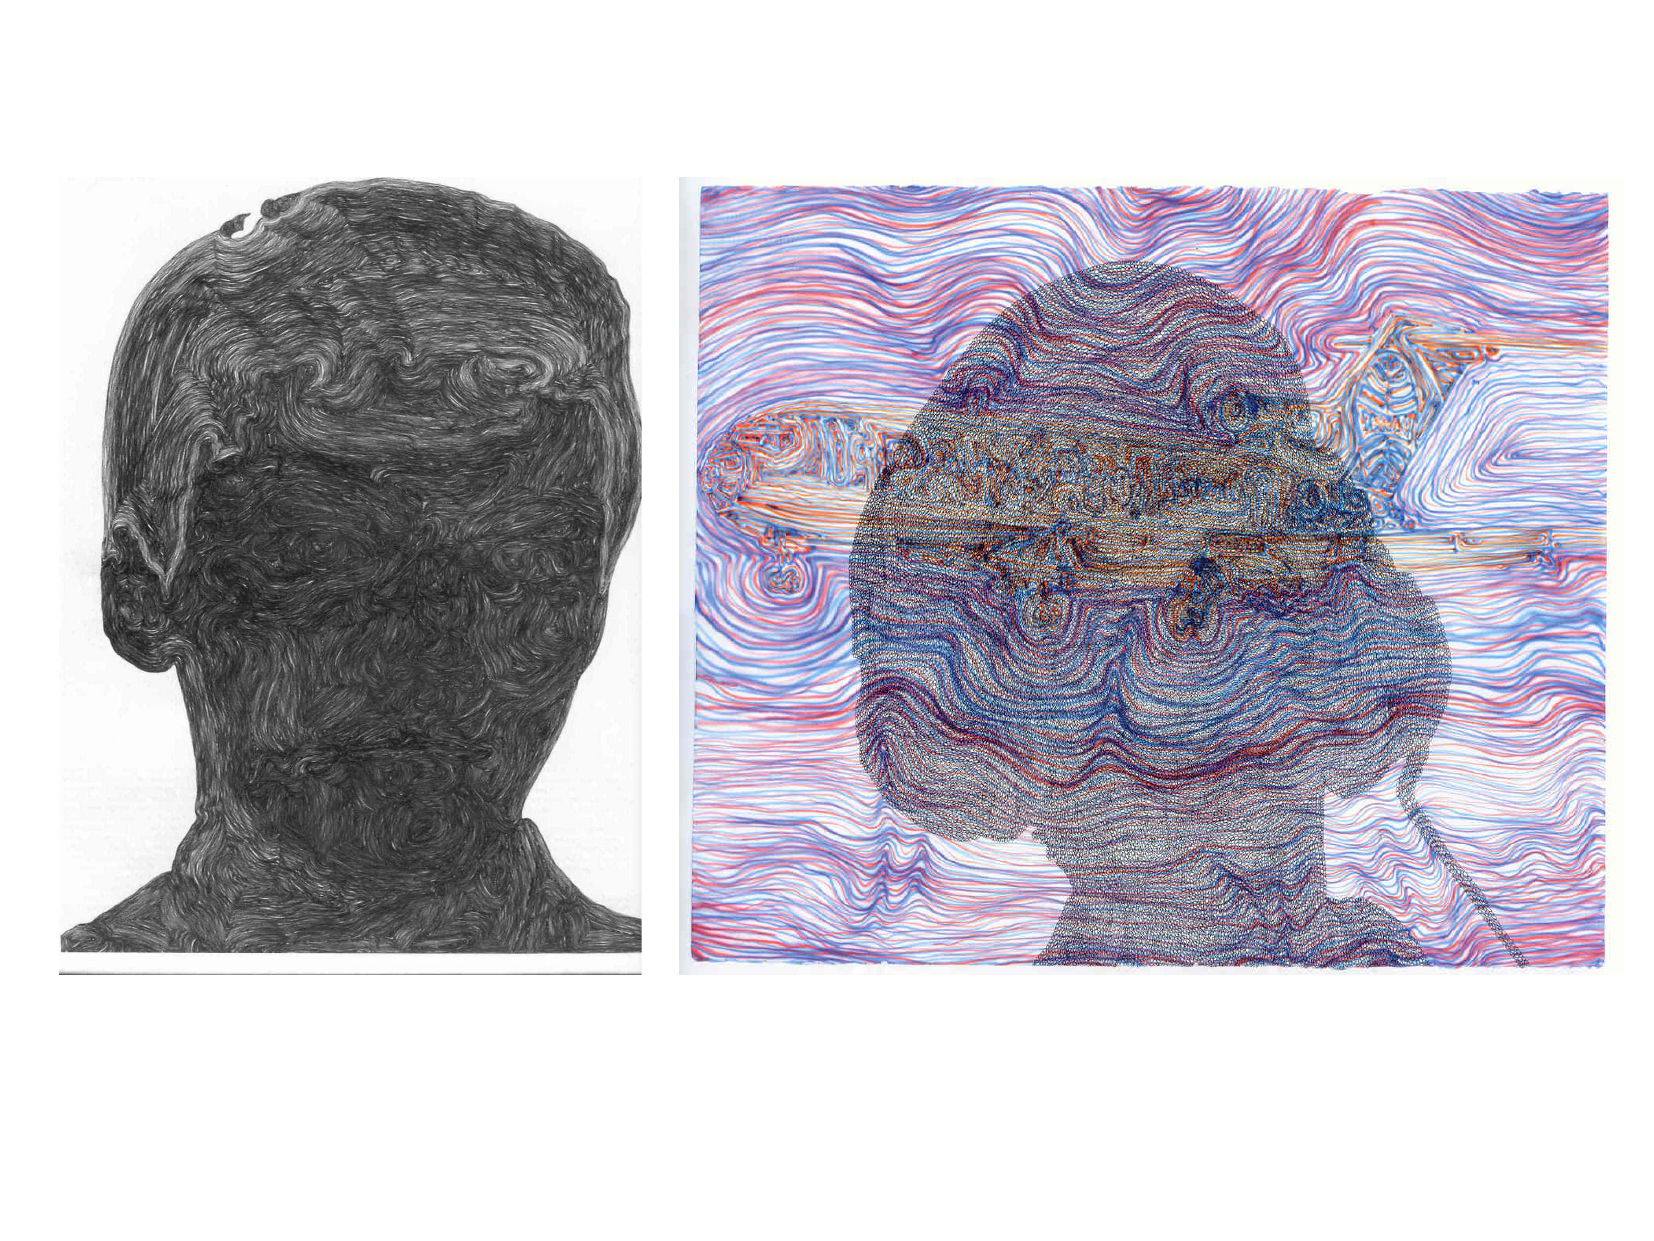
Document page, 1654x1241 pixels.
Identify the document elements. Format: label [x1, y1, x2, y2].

picture [679, 177, 1625, 975]
picture [59, 177, 642, 975]
